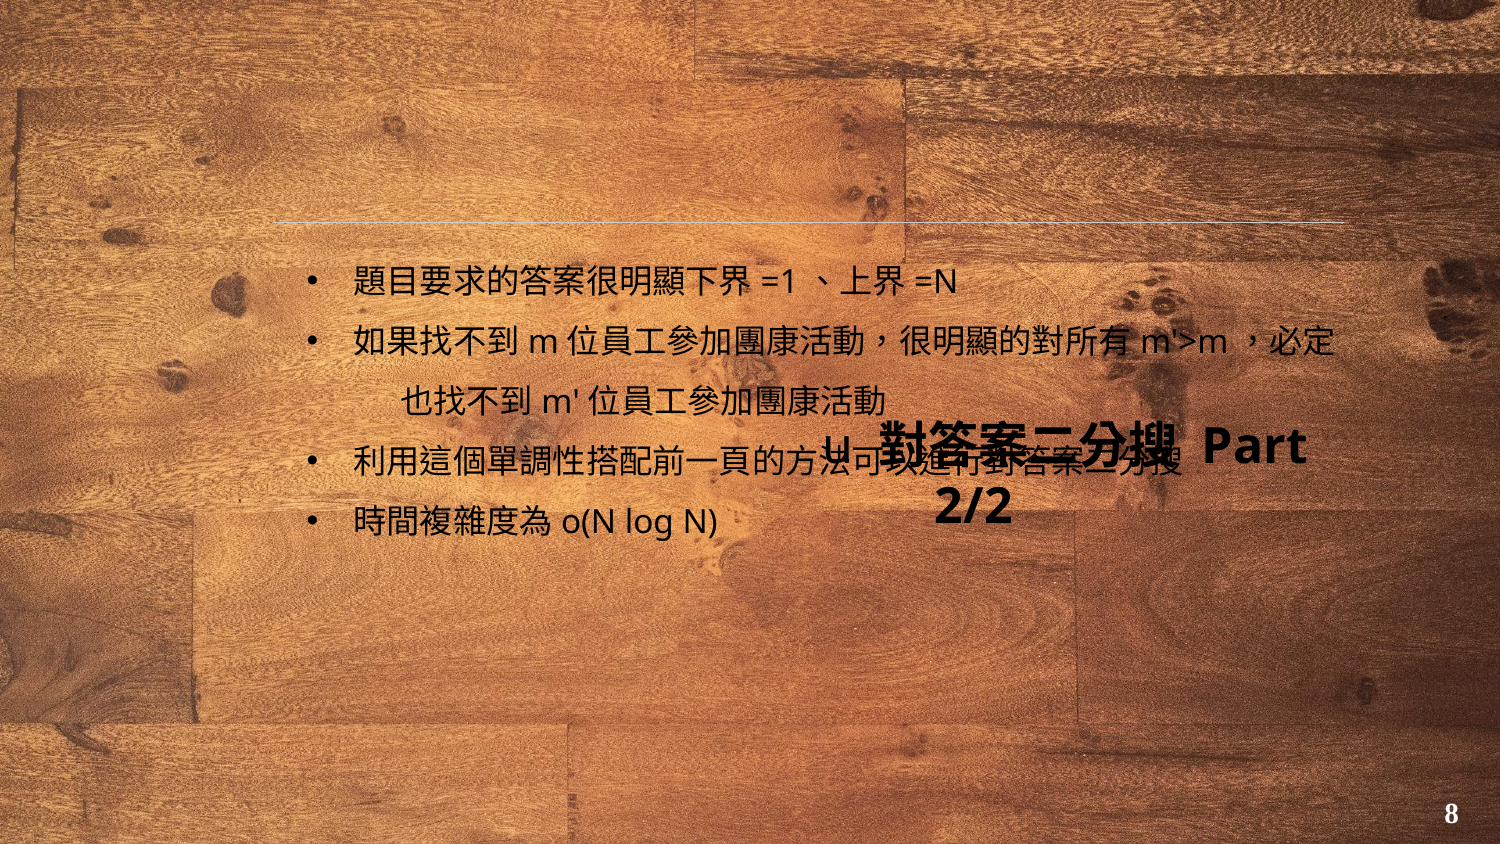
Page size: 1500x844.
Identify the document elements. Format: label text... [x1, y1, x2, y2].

text_box 題目要求的答案很明顯下界=1、上界=N 如果找不到m位員工參加團康活動，很明顯的對所有m'>m，必定也找不到m'位員工參加團康活動 利用這個單調性搭配前一頁的方法可以進行對答案二分搜 時間複雜度為o(N log N) [291, 232, 1361, 605]
slide_number 8 [1429, 779, 1500, 844]
title 對答案二分搜 Part 2/2 [255, 117, 1341, 233]
